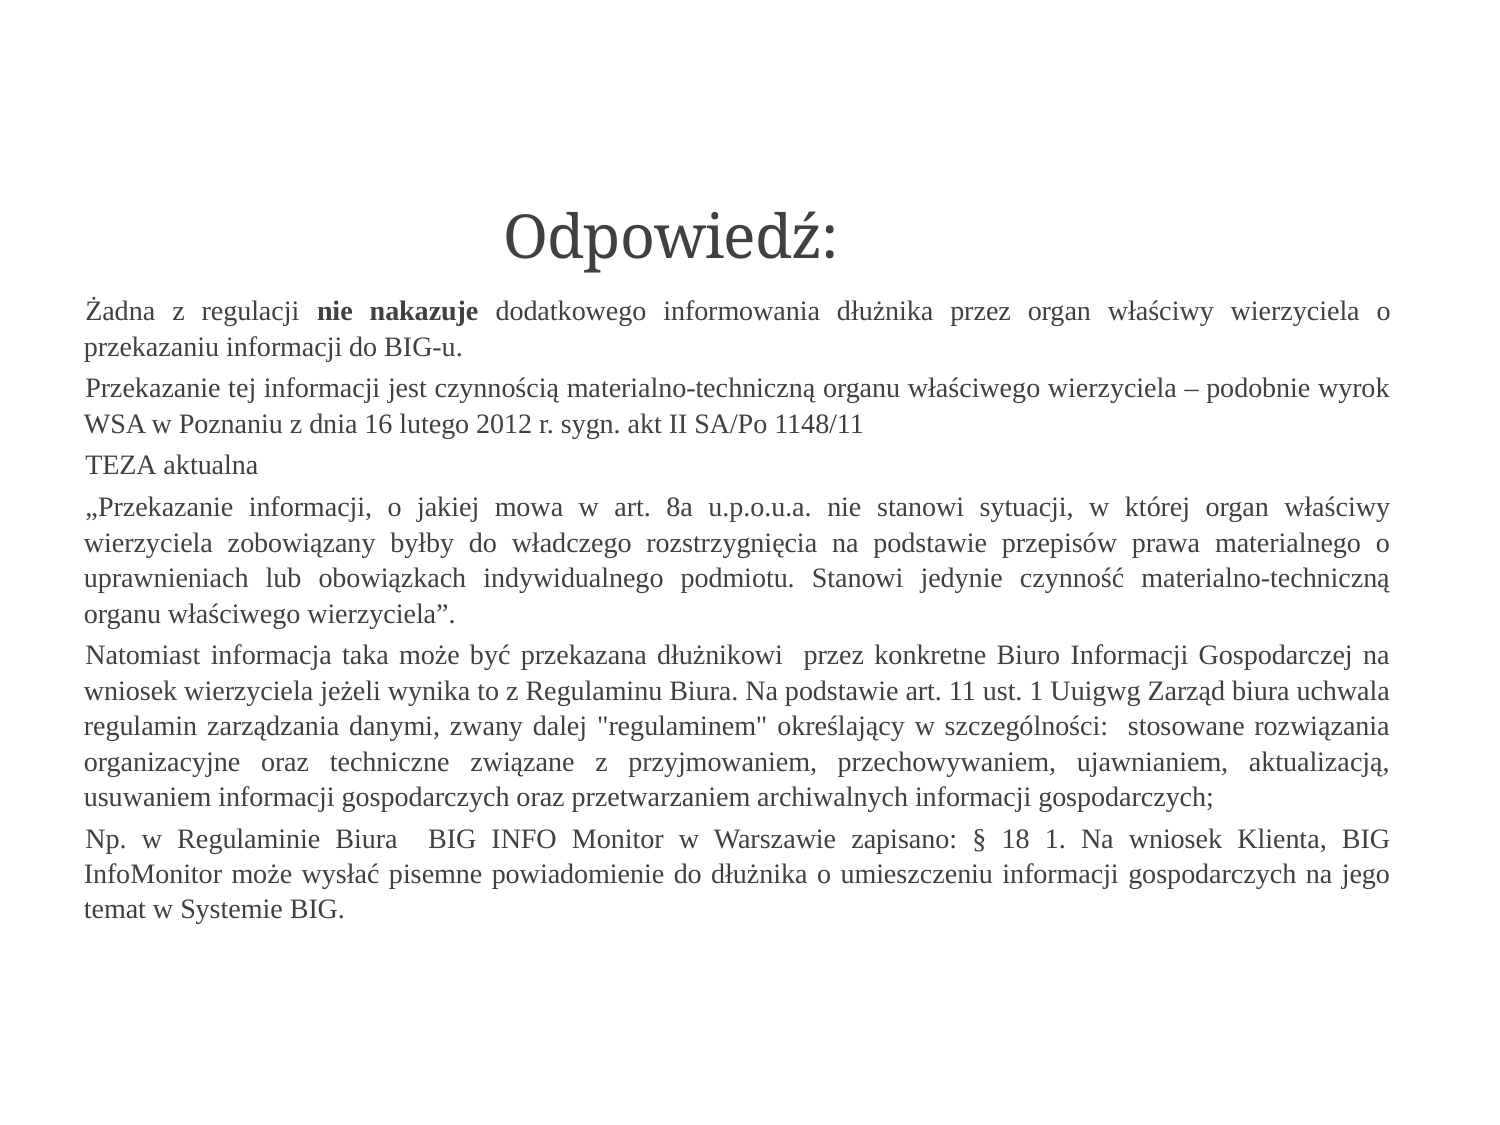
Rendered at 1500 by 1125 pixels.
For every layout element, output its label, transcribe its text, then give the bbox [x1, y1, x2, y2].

list Żadna z regulacji nie nakazuje dodatkowego informowania dłużnika przez organ właściwy wierzyciela o przekazaniu informacji do BIG-u. Przekazanie tej informacji jest czynnością materialno-techniczną organu właściwego wierzyciela – podobnie wyrok WSA w Poznaniu z dnia 16 lutego 2012 r. sygn. akt II SA/Po 1148/11 TEZA aktualna „Przekazanie informacji, o jakiej mowa w art. 8a u.p.o.u.a. nie stanowi sytuacji, w której organ właściwy wierzyciela zobowiązany byłby do władczego rozstrzygnięcia na podstawie przepisów prawa materialnego o uprawnieniach lub obowiązkach indywidualnego podmiotu. Stanowi jedynie czynność materialno-techniczną organu właściwego wierzyciela”. Natomiast informacja taka może być przekazana dłużnikowi przez konkretne Biuro Informacji Gospodarczej na wniosek wierzyciela jeżeli wynika to z Regulaminu Biura. Na podstawie art. 11 ust. 1 Uuigwg Zarząd biura uchwala regulamin zarządzania danymi, zwany dalej "regulaminem" określający w szczególności: stosowane rozwiązania organizacyjne oraz techniczne związane z przyjmowaniem, przechowywaniem, ujawnianiem, aktualizacją, usuwaniem informacji gospodarczych oraz przetwarzaniem archiwalnych informacji gospodarczych; Np. w Regulaminie Biura BIG INFO Monitor w Warszawie zapisano: § 18 1. Na wniosek Klienta, BIG InfoMonitor może wysłać pisemne powiadomienie do dłużnika o umieszczeniu informacji gospodarczych na jego temat w Systemie BIG. [83, 283, 1393, 963]
title Odpowiedź: [488, 146, 1500, 303]
